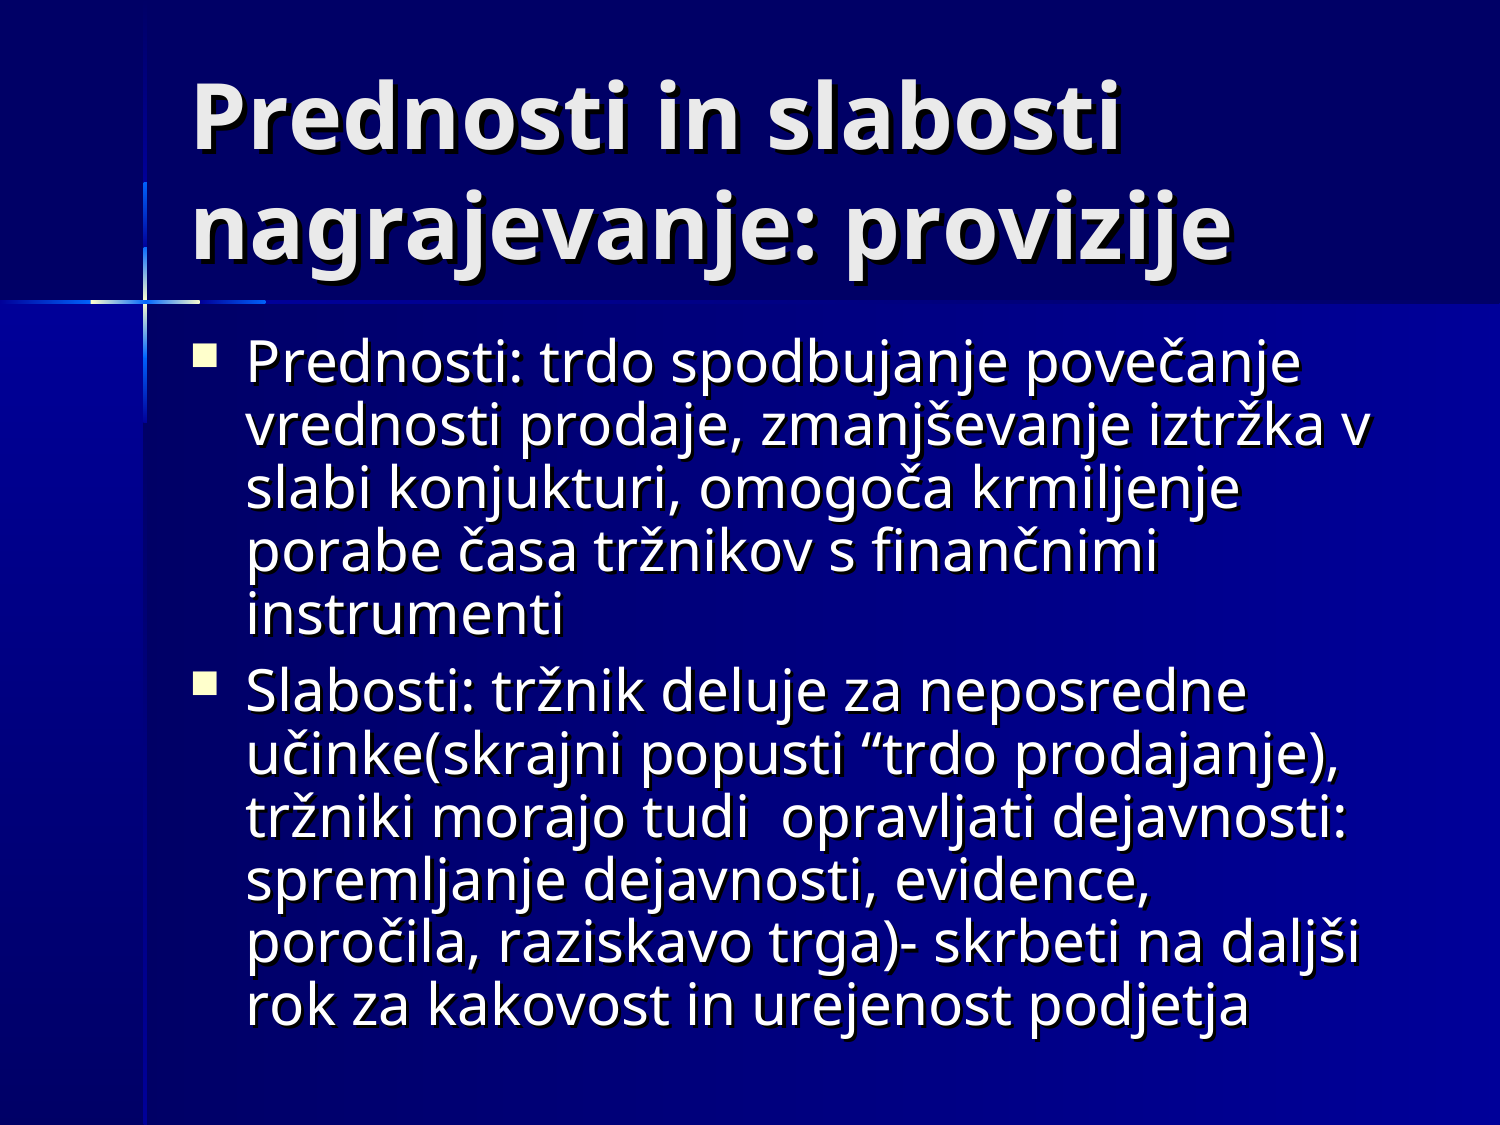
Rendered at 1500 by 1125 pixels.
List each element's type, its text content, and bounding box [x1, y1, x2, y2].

list Prednosti: trdo spodbujanje povečanje vrednosti prodaje, zmanjševanje iztržka v slabi konjukturi, omogoča krmiljenje porabe časa tržnikov s finančnimi instrumenti Slabosti: tržnik deluje za neposredne učinke(skrajni popusti “trdo prodajanje), tržniki morajo tudi opravljati dejavnosti: spremljanje dejavnosti, evidence, poročila, raziskavo trga)- skrbeti na daljši rok za kakovost in urejenost podjetja [174, 324, 1413, 1001]
title Prednosti in slabosti nagrajevanje: provizije [174, 49, 1413, 286]
